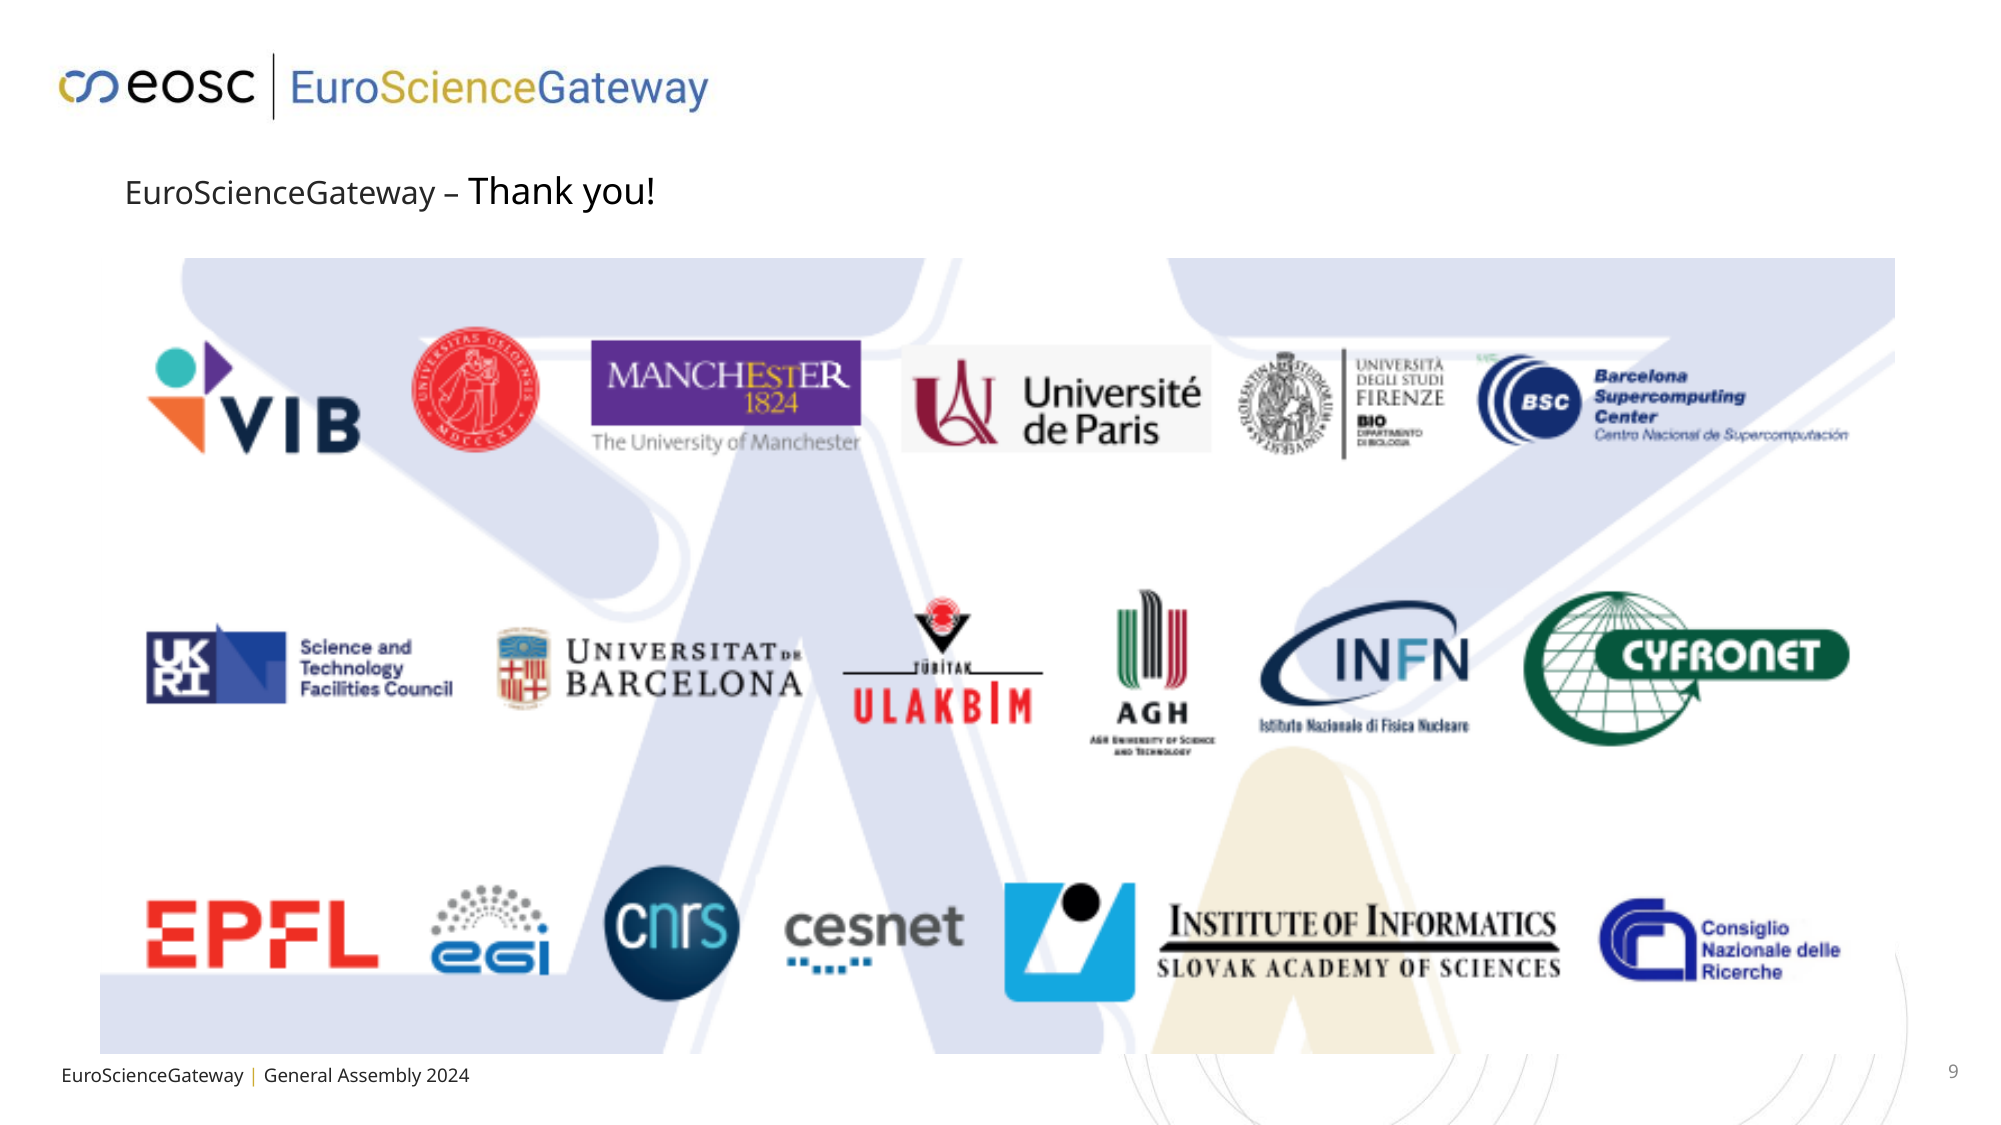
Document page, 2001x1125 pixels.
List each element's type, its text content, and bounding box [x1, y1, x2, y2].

title EuroScienceGateway – Thank you! [109, 165, 1895, 258]
picture [0, 0, 2000, 1125]
slide_number 1 [1523, 1053, 1974, 1092]
